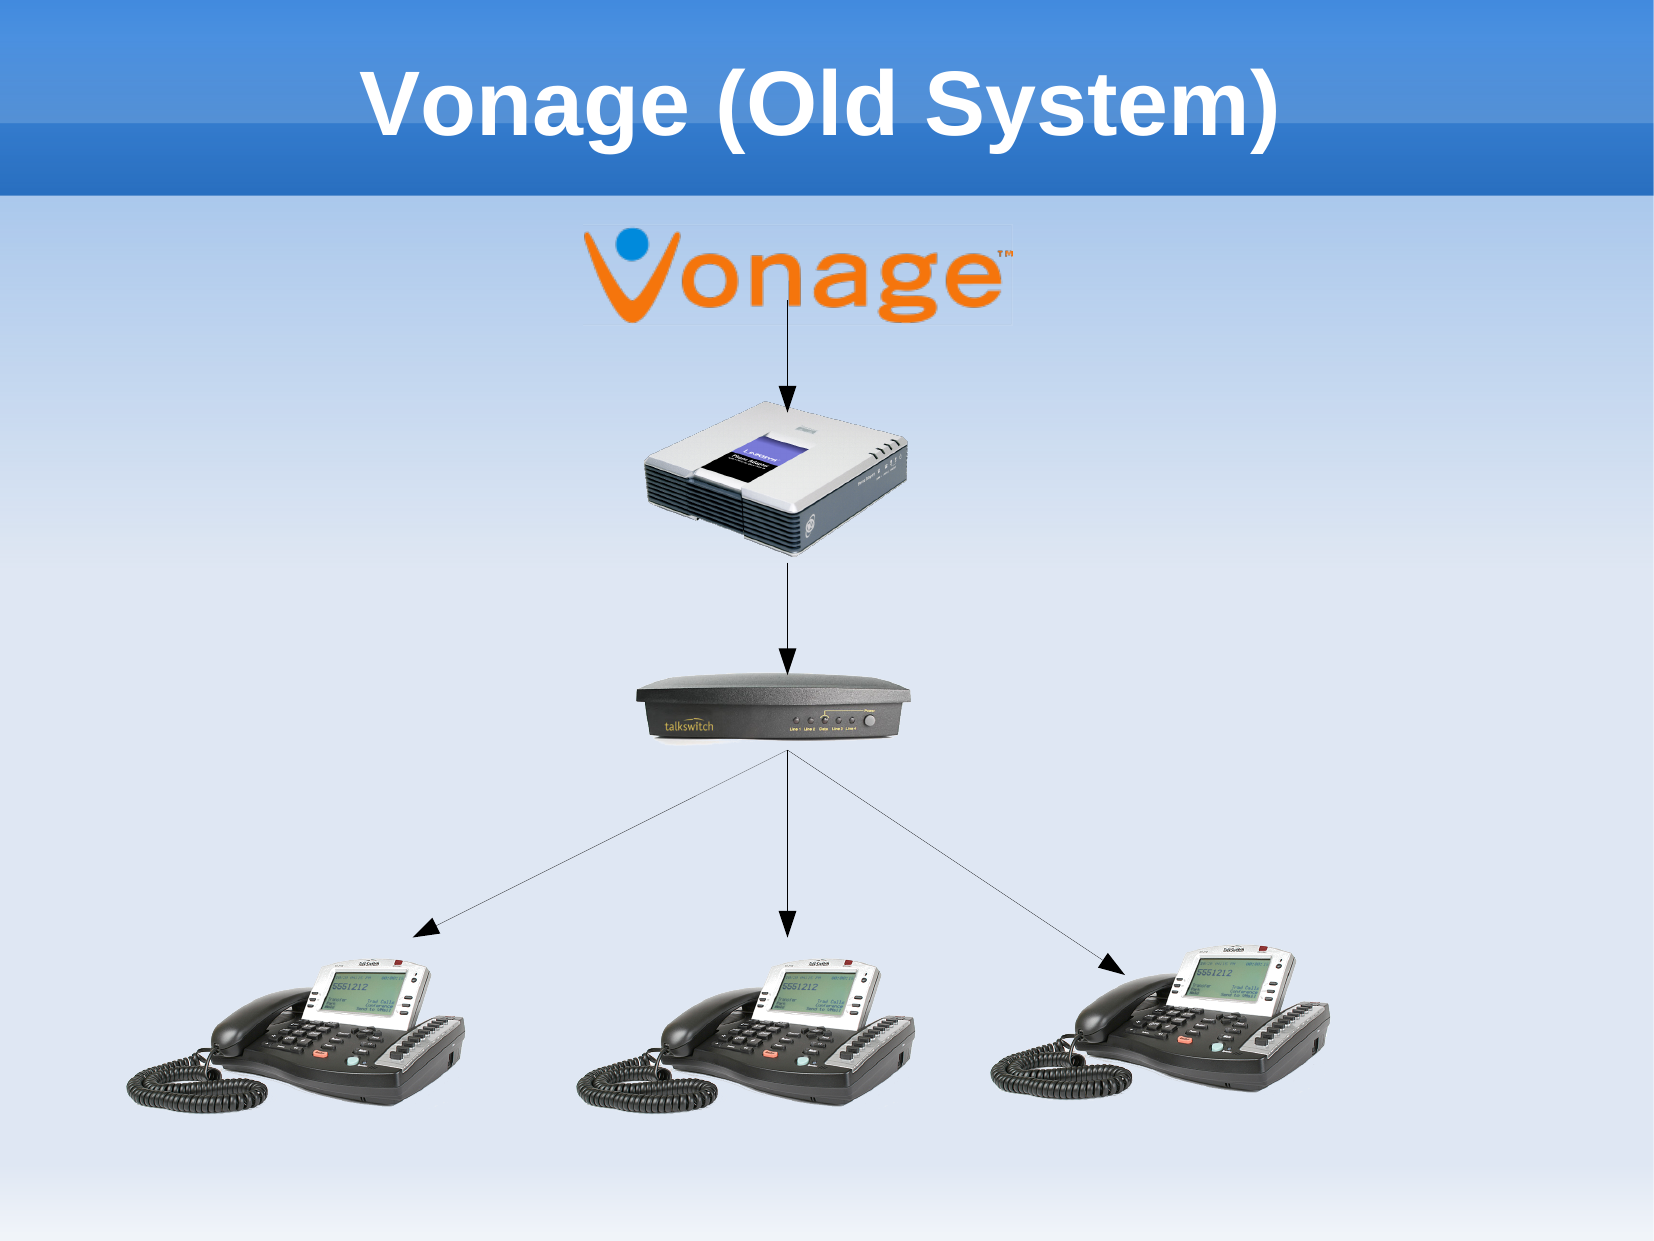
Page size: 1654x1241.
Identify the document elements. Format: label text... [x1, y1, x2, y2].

picture [0, 0, 1654, 1241]
title Vonage (Old System) [76, 7, 1565, 200]
